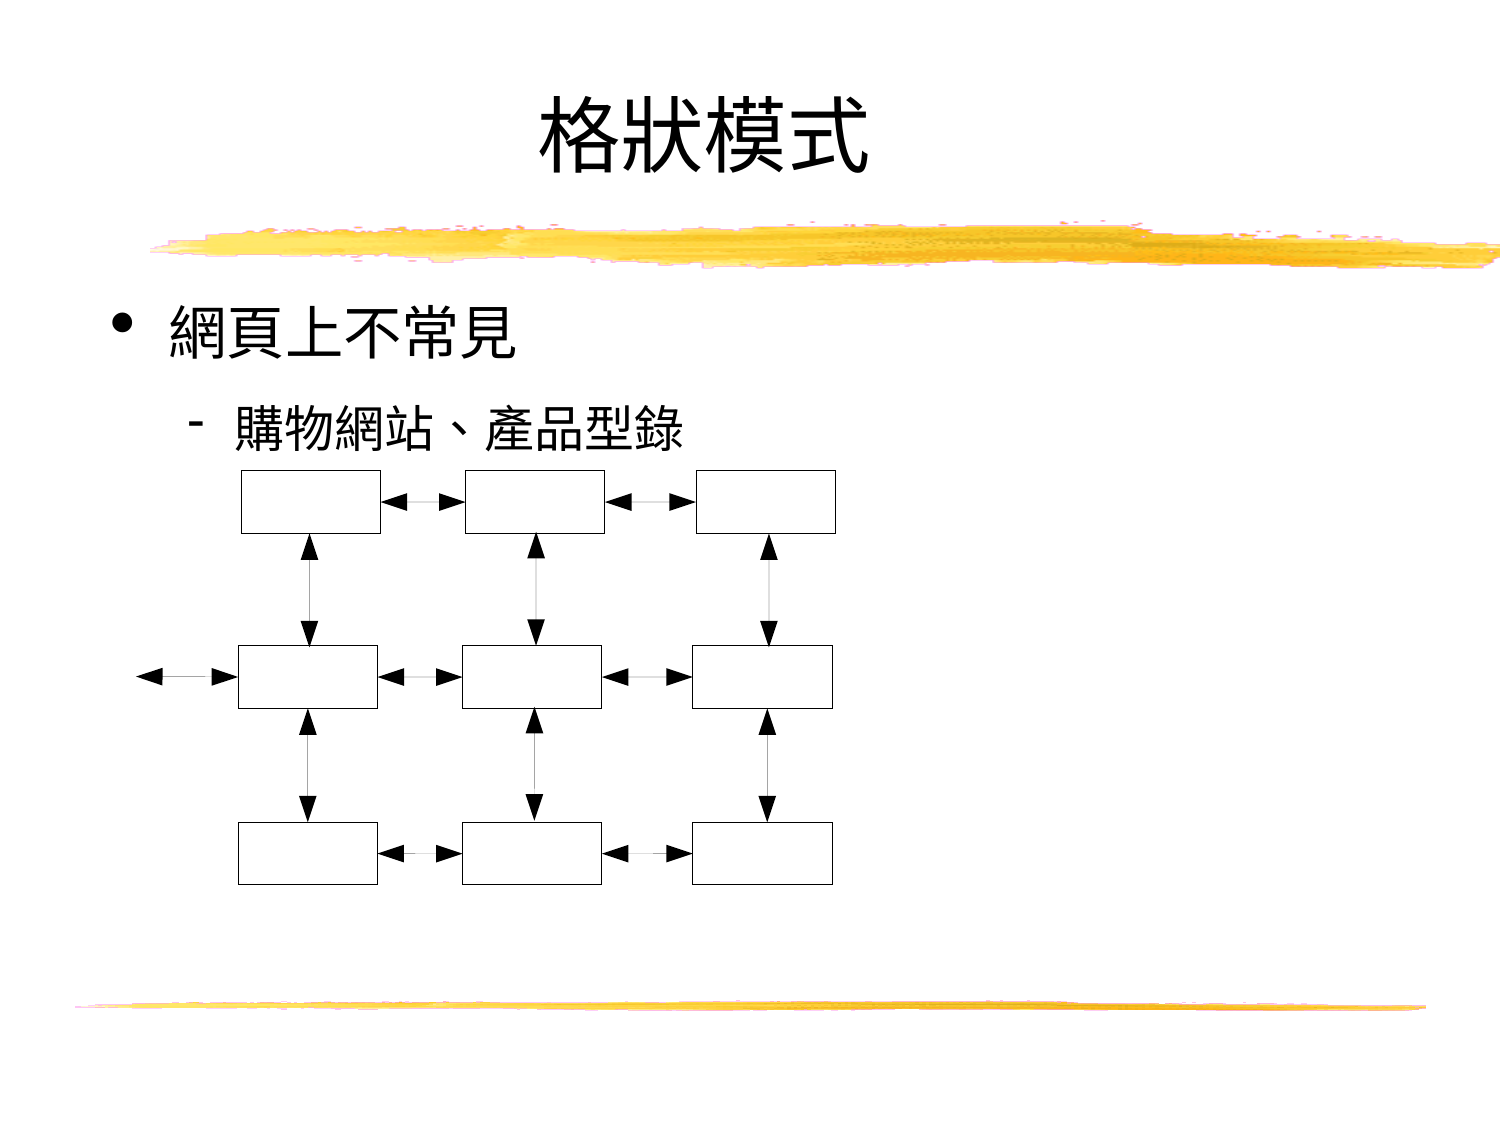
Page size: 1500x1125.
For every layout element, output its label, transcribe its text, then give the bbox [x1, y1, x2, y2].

list 網頁上不常見 購物網站、產品型錄 [112, 287, 1388, 963]
picture [75, 999, 1426, 1013]
title 格狀模式 [66, 30, 1342, 231]
picture [150, 215, 1500, 279]
